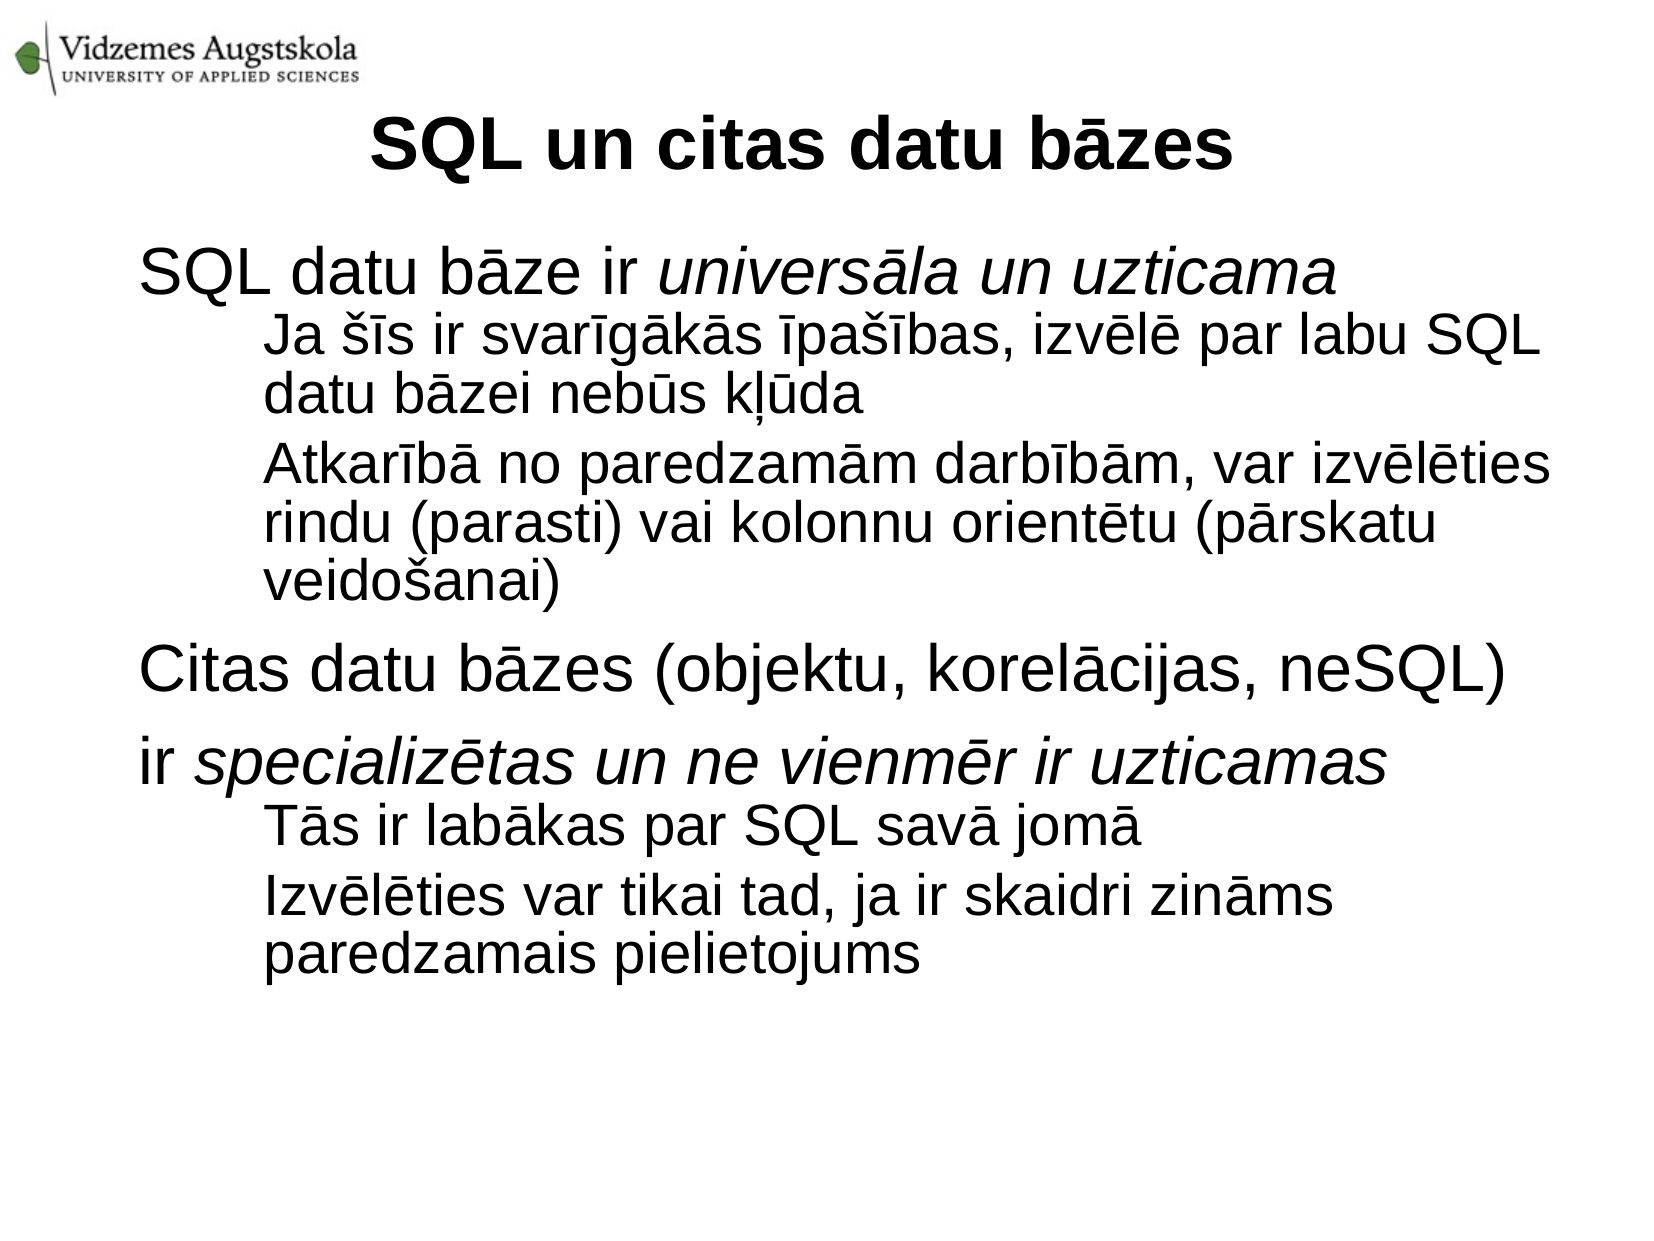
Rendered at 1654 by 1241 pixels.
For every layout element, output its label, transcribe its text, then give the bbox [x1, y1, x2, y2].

list SQL datu bāze ir universāla un uzticama Ja šīs ir svarīgākās īpašības, izvēlē par labu SQL datu bāzei nebūs kļūda Atkarībā no paredzamām darbībām, var izvēlēties rindu (parasti) vai kolonnu orientētu (pārskatu veidošanai) Citas datu bāzes (objektu, korelācijas, neSQL) ir specializētas un ne vienmēr ir uzticamas Tās ir labākas par SQL savā jomā Izvēlēties var tikai tad, ja ir skaidri zināms paredzamais pielietojums [82, 236, 1569, 1107]
picture [5, 2, 368, 113]
title SQL un citas datu bāzes [94, 96, 1512, 195]
